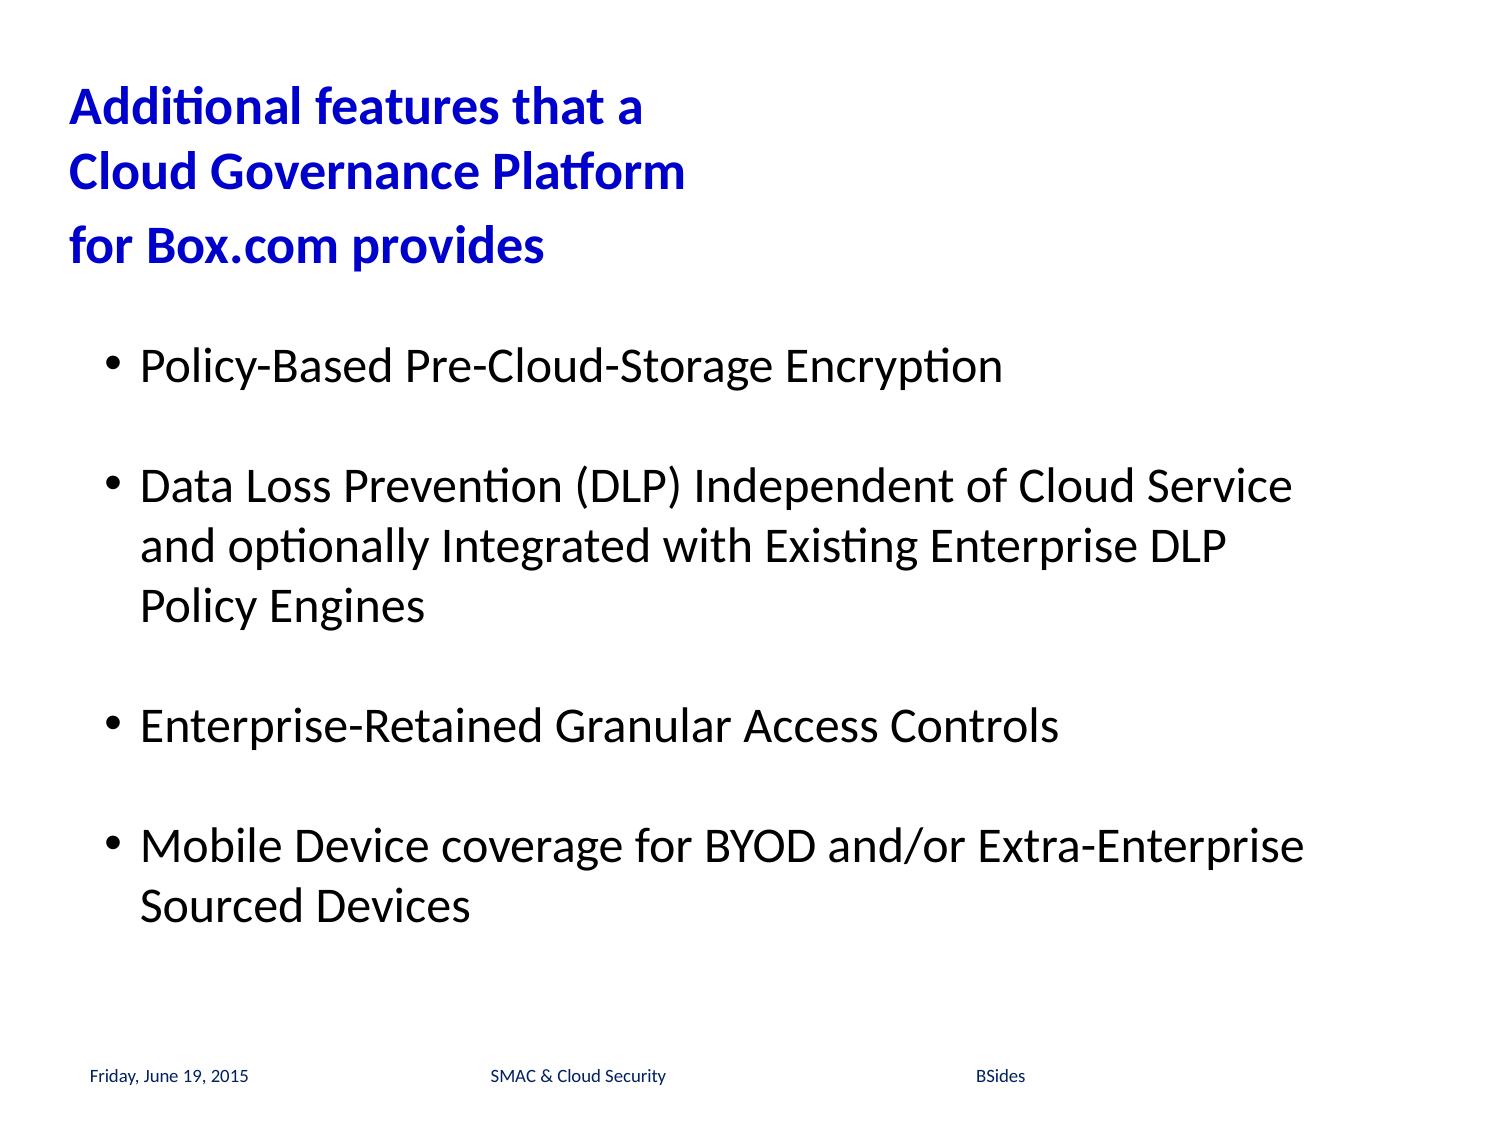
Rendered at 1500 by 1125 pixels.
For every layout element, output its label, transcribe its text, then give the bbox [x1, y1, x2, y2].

text_box Policy-Based Pre-Cloud-Storage Encryption Data Loss Prevention (DLP) Independent of Cloud Service and optionally Integrated with Existing Enterprise DLP Policy Engines Enterprise-Retained Granular Access Controls Mobile Device coverage for BYOD and/or Extra-Enterprise Sourced Devices [89, 324, 1355, 886]
text_box Additional features that a Cloud Governance Platform for Box.com provides [54, 63, 1480, 240]
text_box Friday, June 19, 2015 SMAC & Cloud Security BSides [74, 1042, 1395, 1103]
